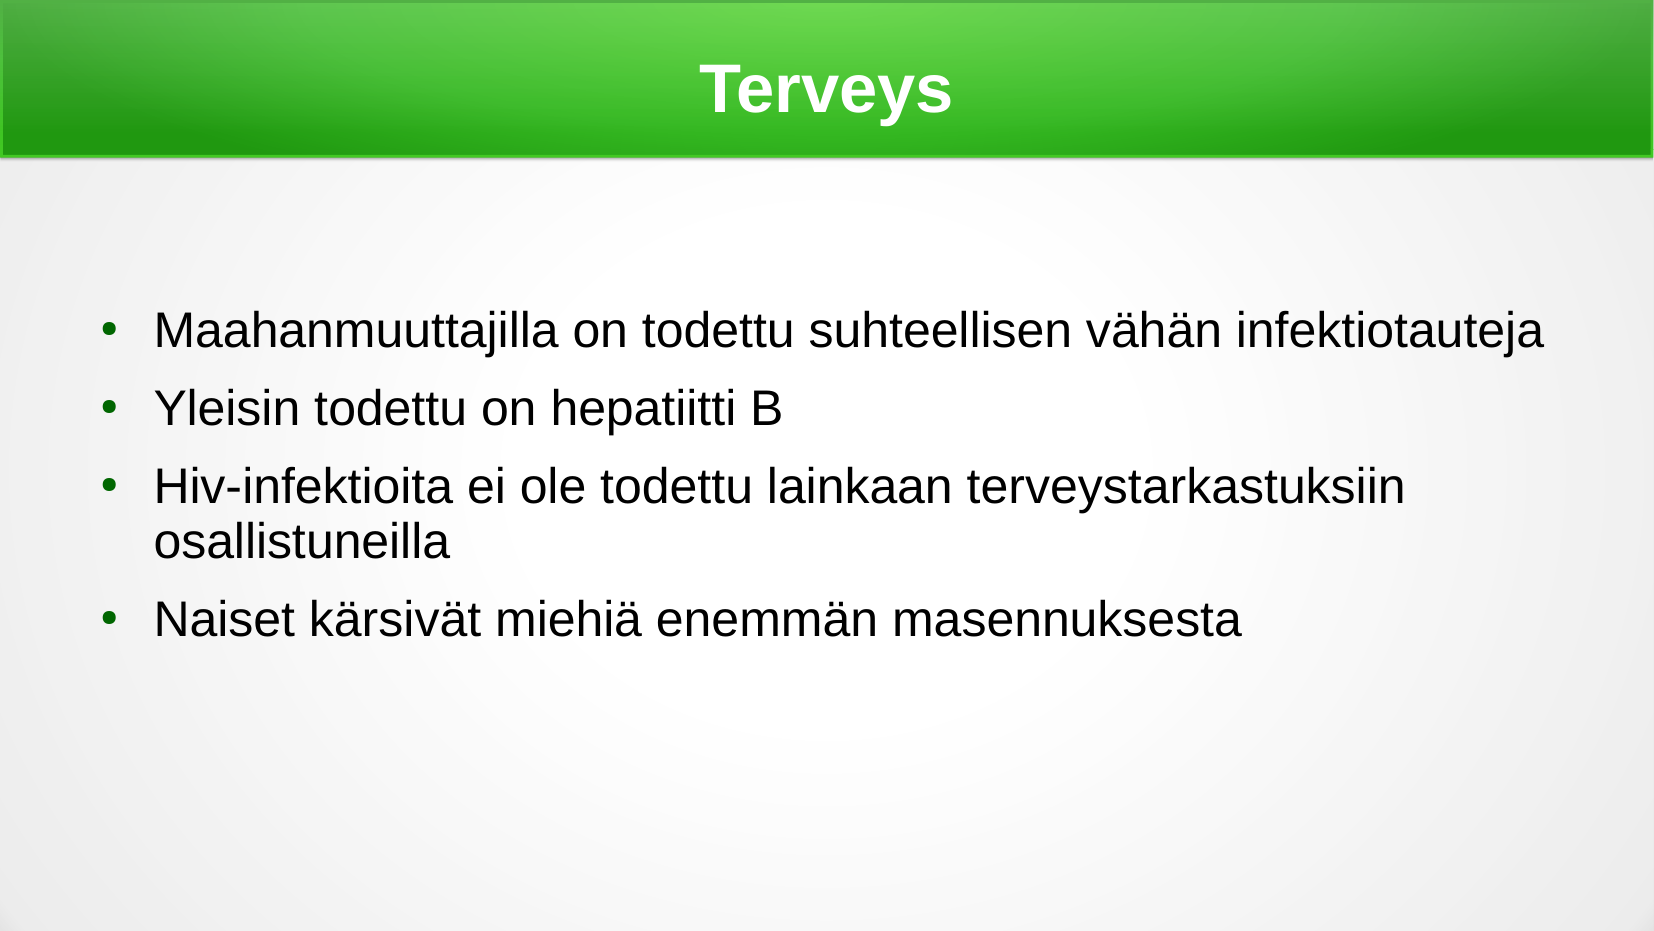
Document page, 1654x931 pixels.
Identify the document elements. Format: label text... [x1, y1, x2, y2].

list Maahanmuuttajilla on todettu suhteellisen vähän infektiotauteja Yleisin todettu on hepatiitti B Hiv-infektioita ei ole todettu lainkaan terveystarkastuksiin osallistuneilla Naiset kärsivät miehiä enemmän masennuksesta [82, 224, 1571, 764]
title Terveys [82, 35, 1571, 142]
